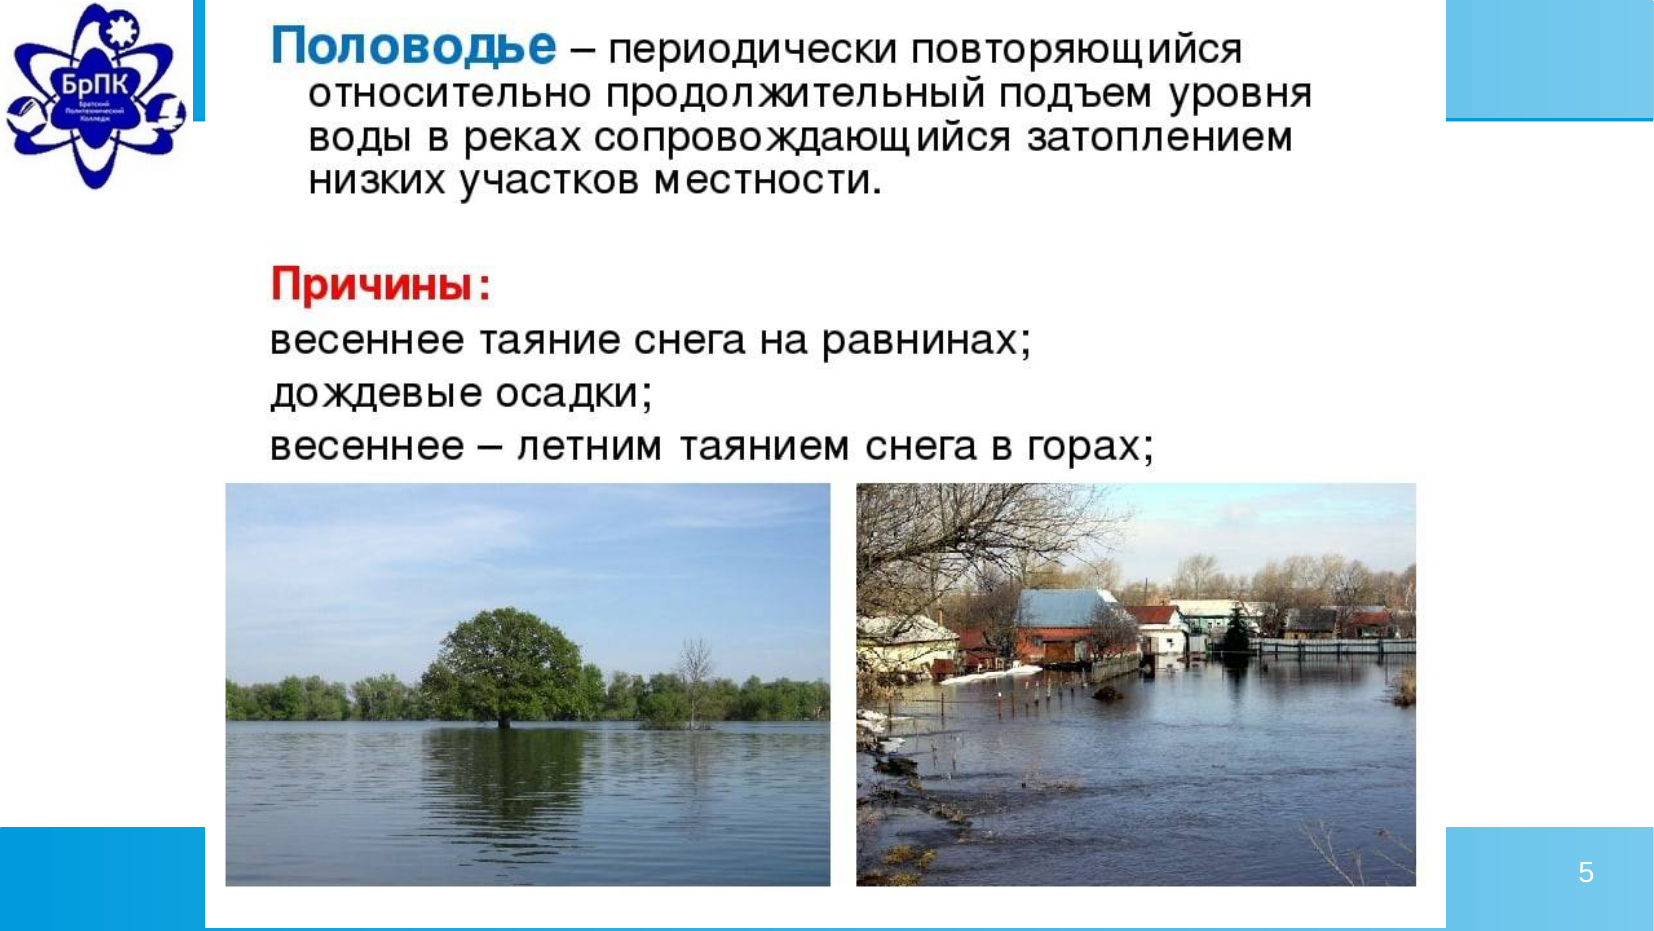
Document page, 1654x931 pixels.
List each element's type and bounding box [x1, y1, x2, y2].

picture [205, 0, 1446, 928]
picture [0, 0, 193, 193]
